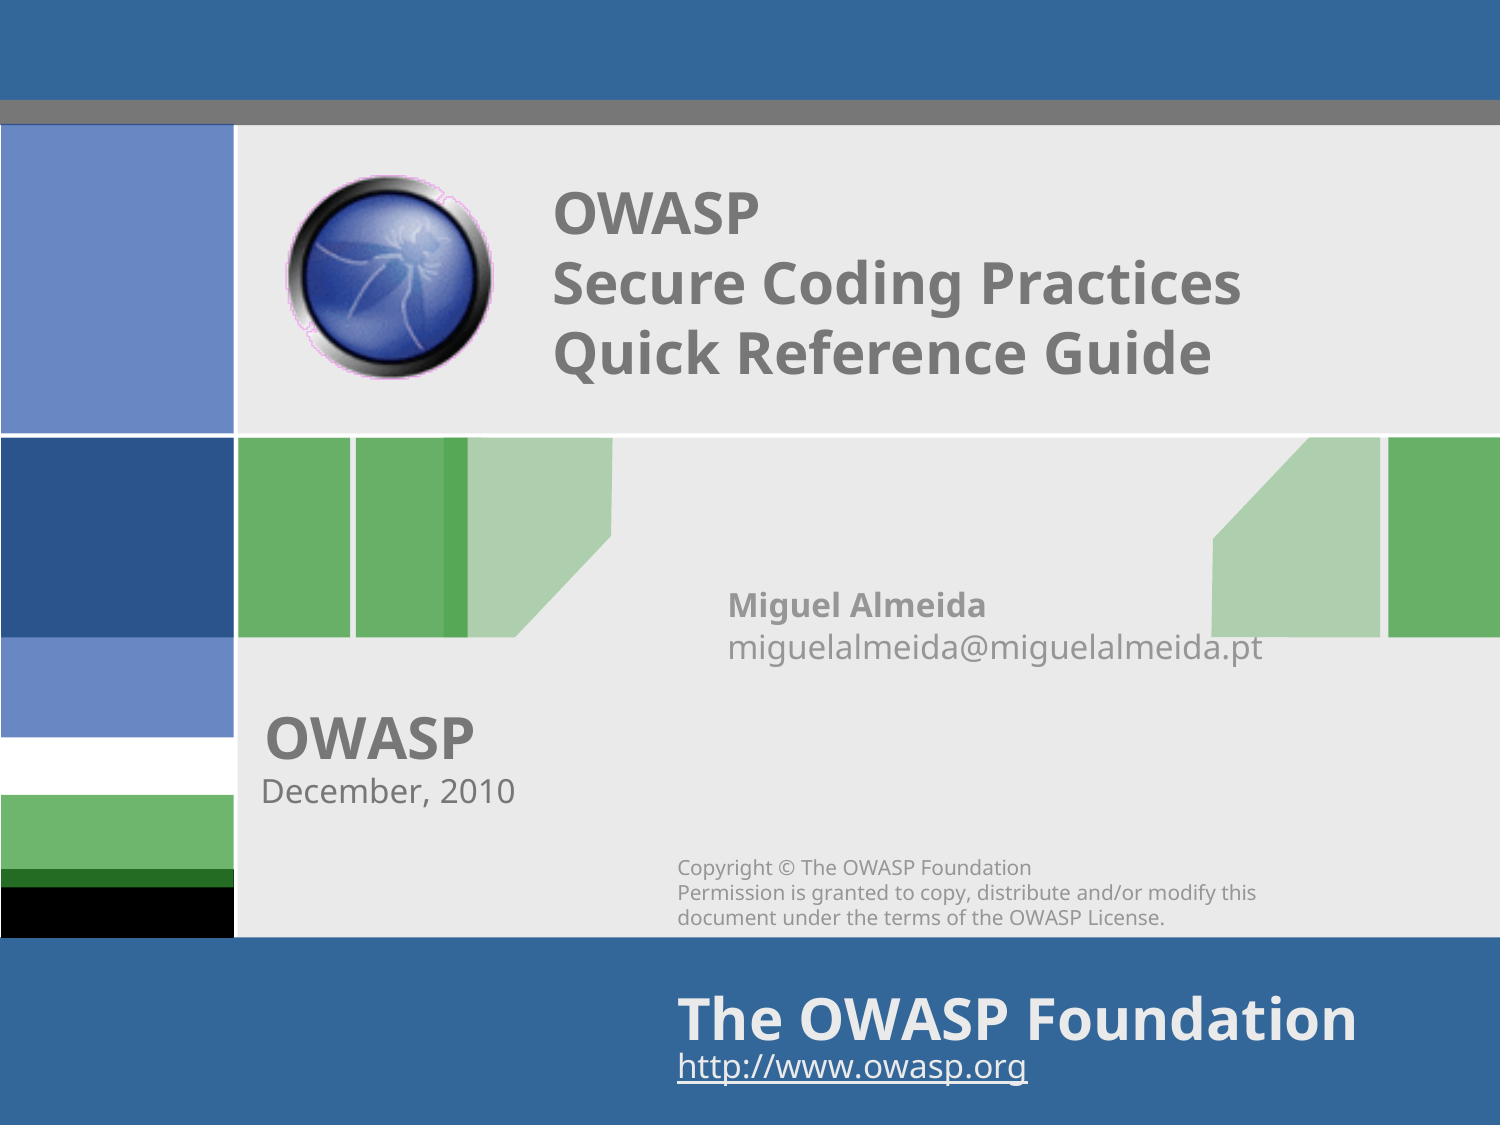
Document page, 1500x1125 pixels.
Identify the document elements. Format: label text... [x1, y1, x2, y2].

picture [275, 174, 501, 382]
text_box December, 2010 [245, 762, 532, 818]
title OWASP Secure Coding Practices Quick Reference Guide [537, 124, 1500, 438]
subtitle Miguel Almeida miguelalmeida@miguelalmeida.pt [712, 534, 1326, 765]
